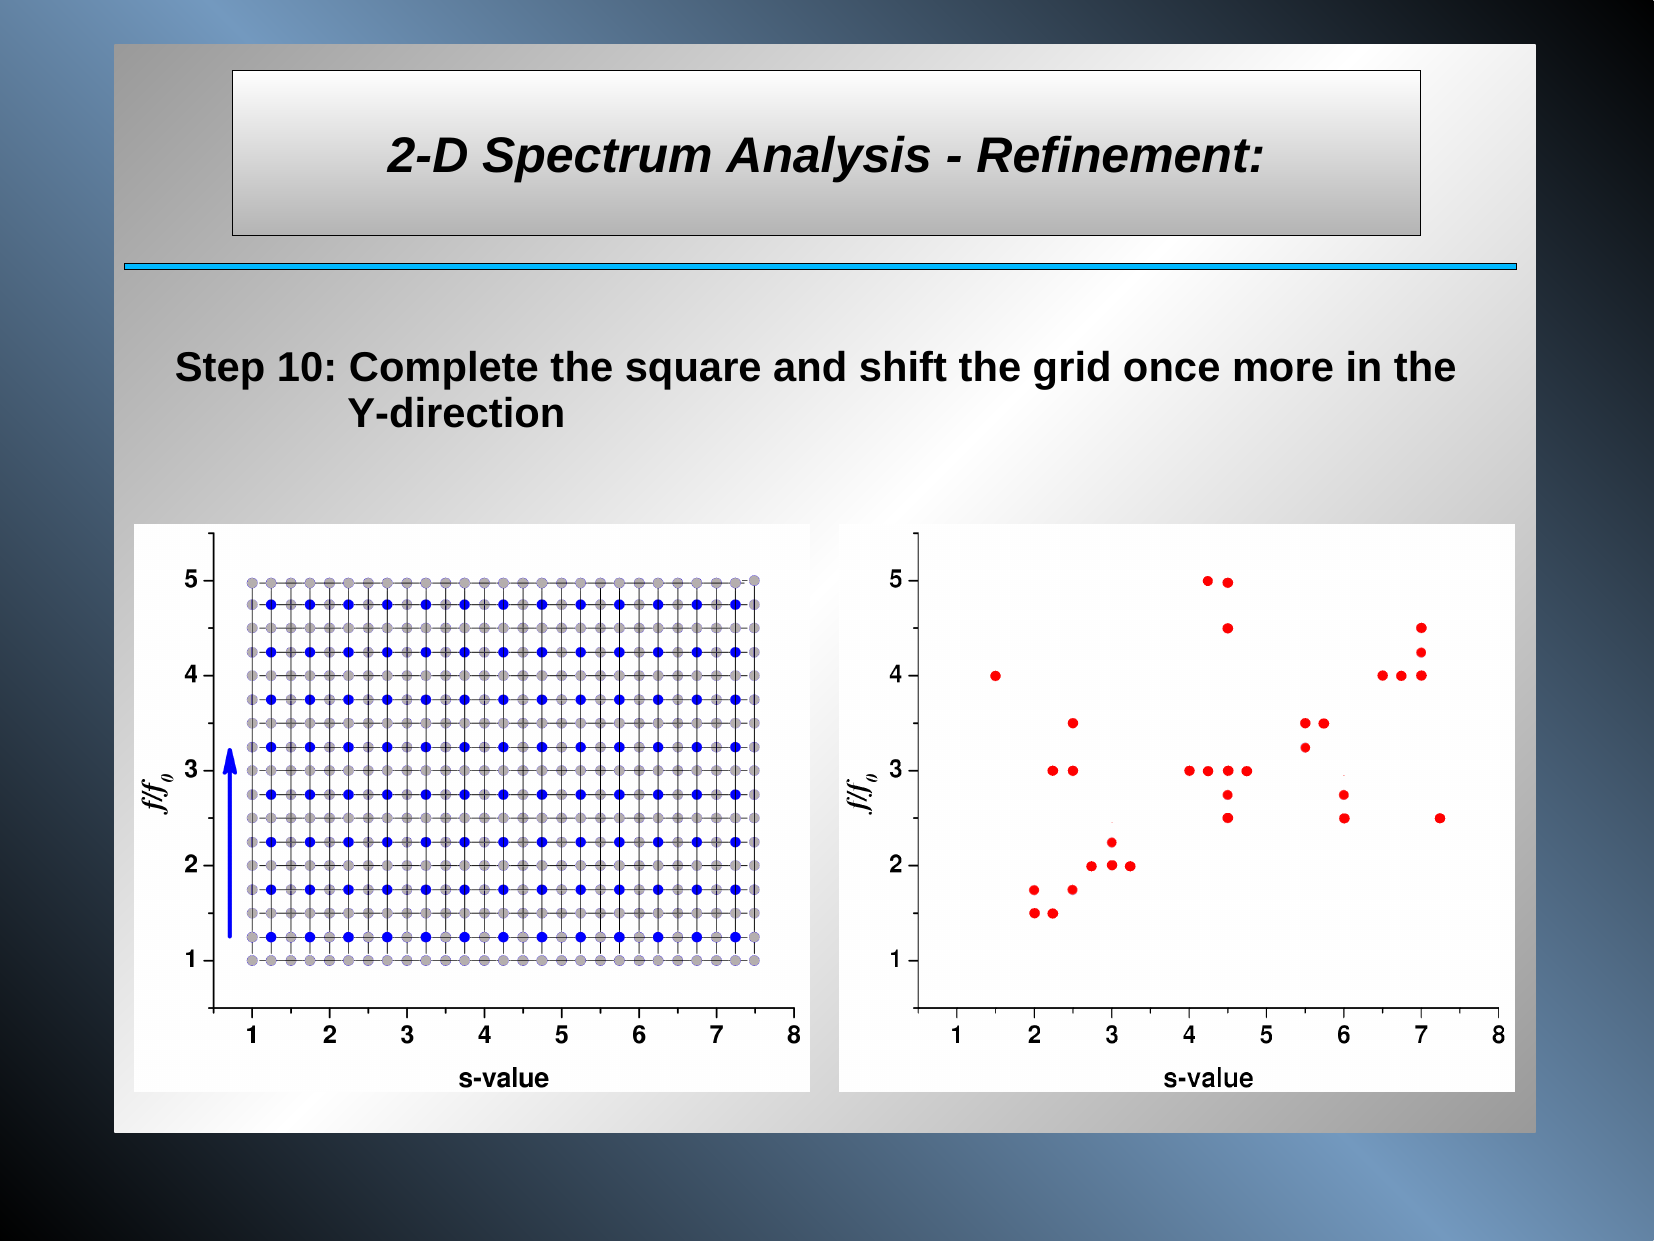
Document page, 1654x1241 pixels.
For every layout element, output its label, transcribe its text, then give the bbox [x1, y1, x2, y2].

picture [839, 524, 1515, 1092]
text_box Step 10: Complete the square and shift the grid once more in the Y-direction [137, 343, 1491, 437]
text_box 2-D Spectrum Analysis - Refinement: [246, 127, 1407, 195]
text_box [124, 263, 1517, 270]
picture [134, 524, 810, 1092]
text_box [232, 70, 1421, 236]
